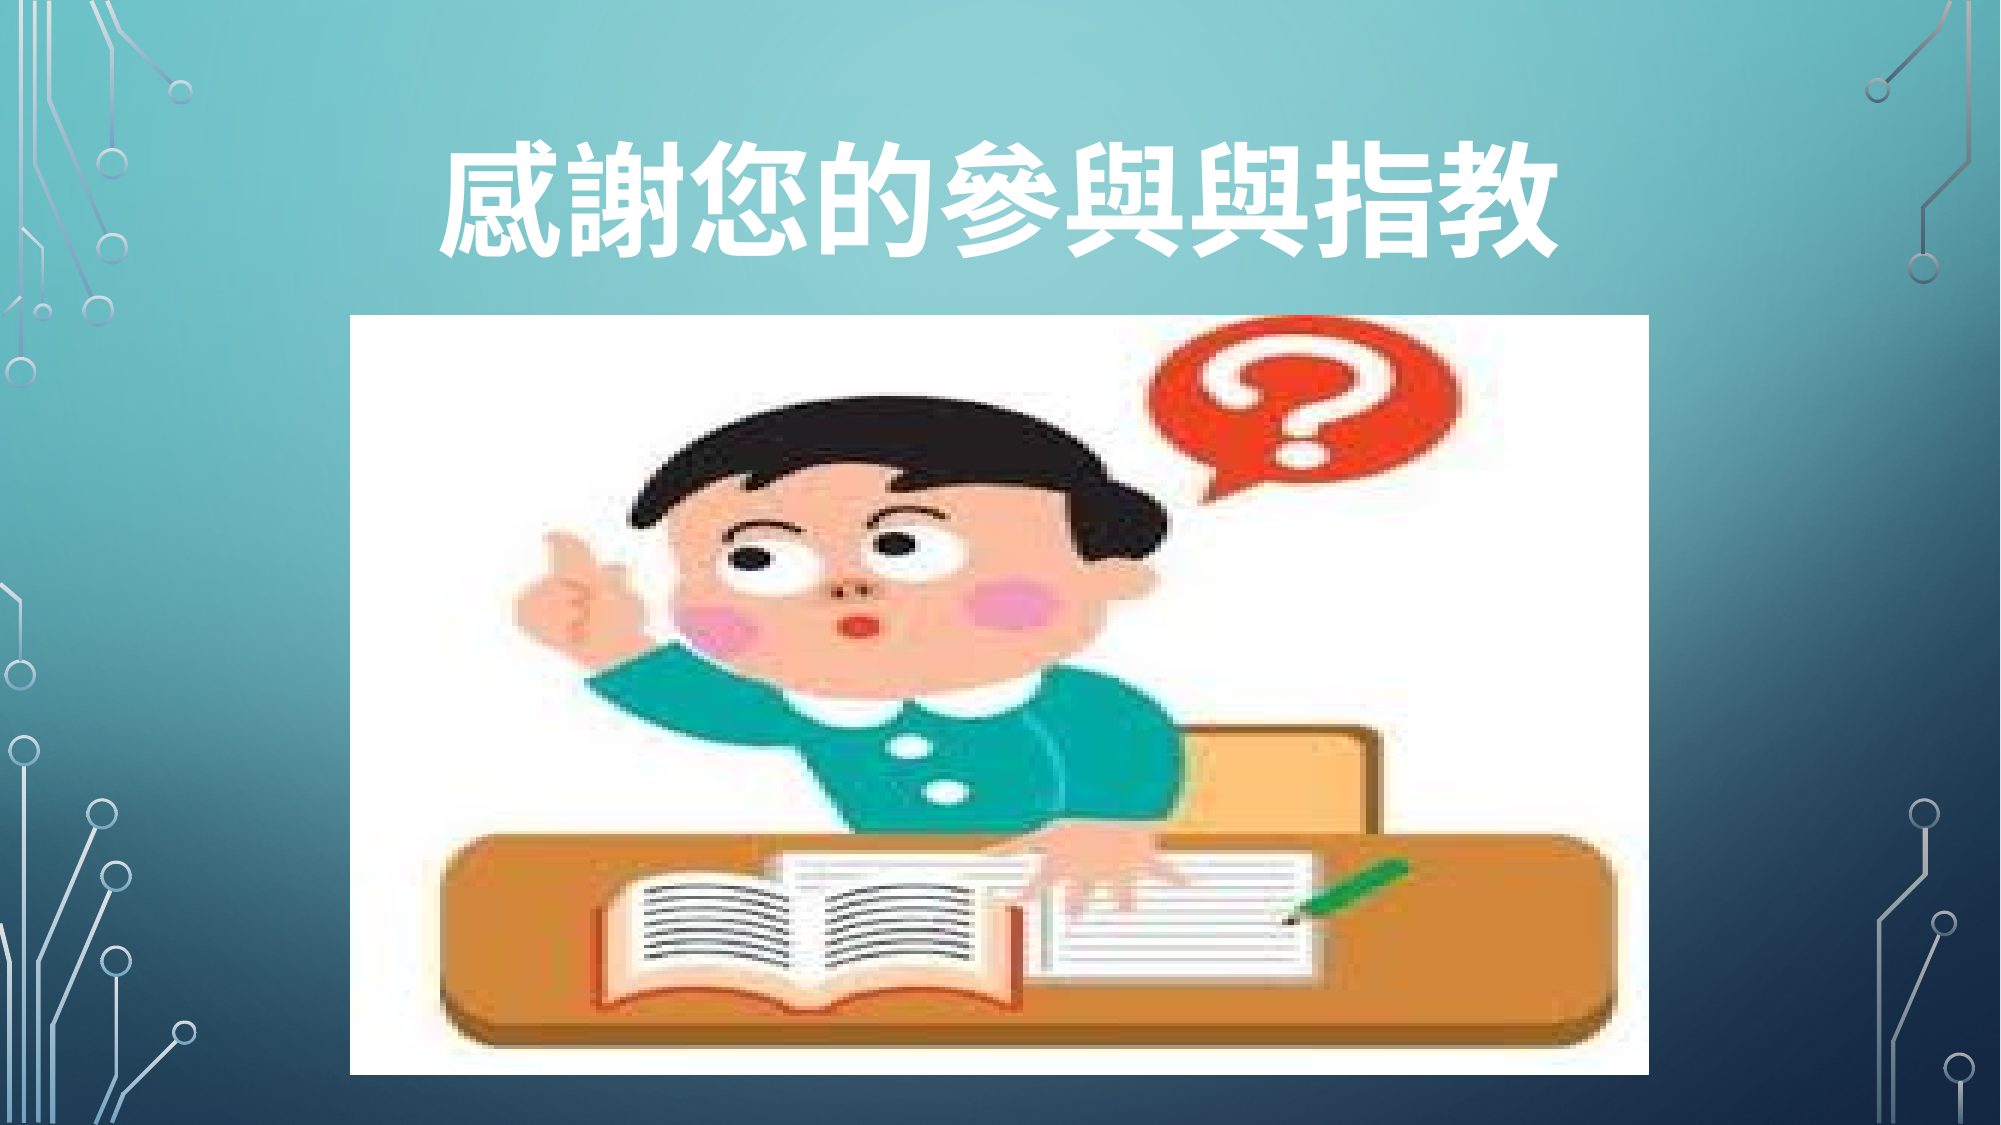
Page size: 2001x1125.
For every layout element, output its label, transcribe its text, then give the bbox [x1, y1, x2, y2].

picture [350, 315, 1649, 1075]
title 感謝您的參與與指教 [294, 98, 1705, 316]
